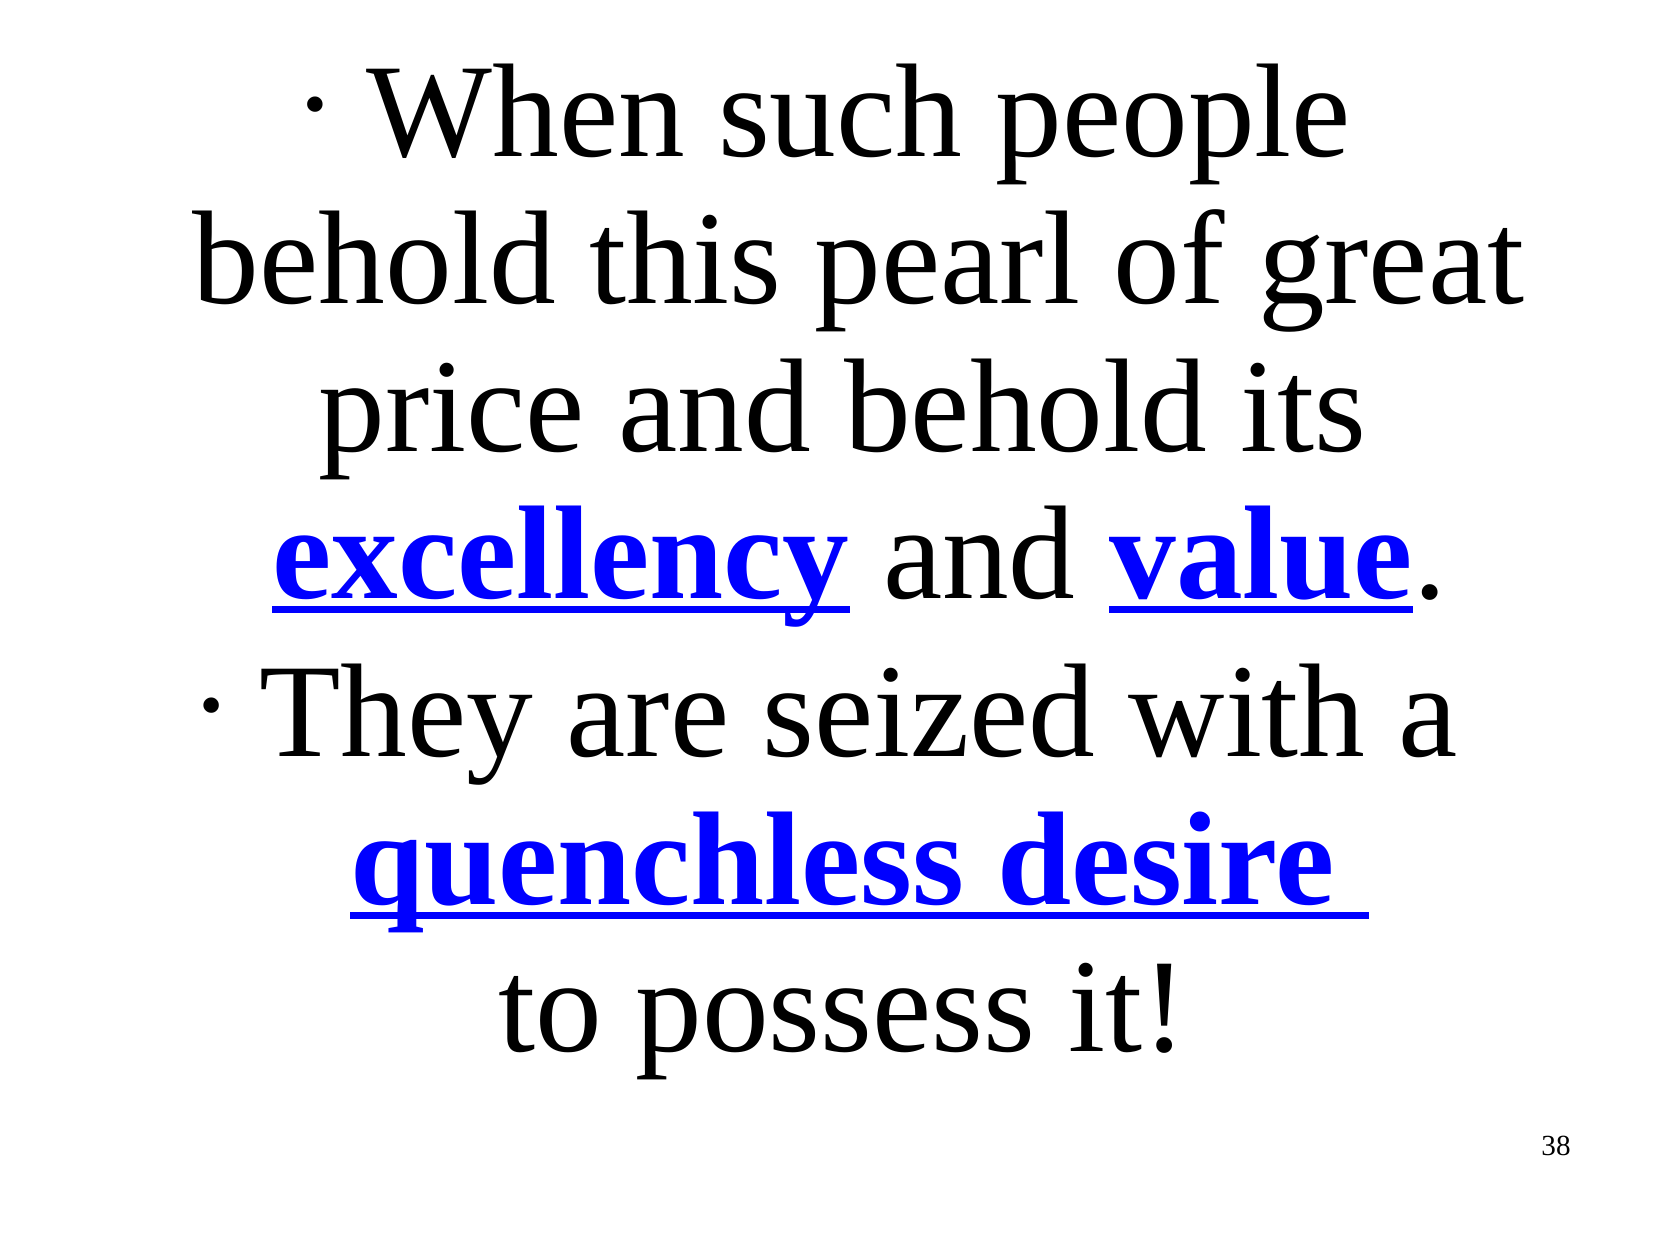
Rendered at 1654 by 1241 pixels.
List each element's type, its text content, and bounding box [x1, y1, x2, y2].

list When such people behold this pearl of great price and behold its excellency and value. They are seized with a quenchless desire to possess it! [37, 37, 1613, 1201]
